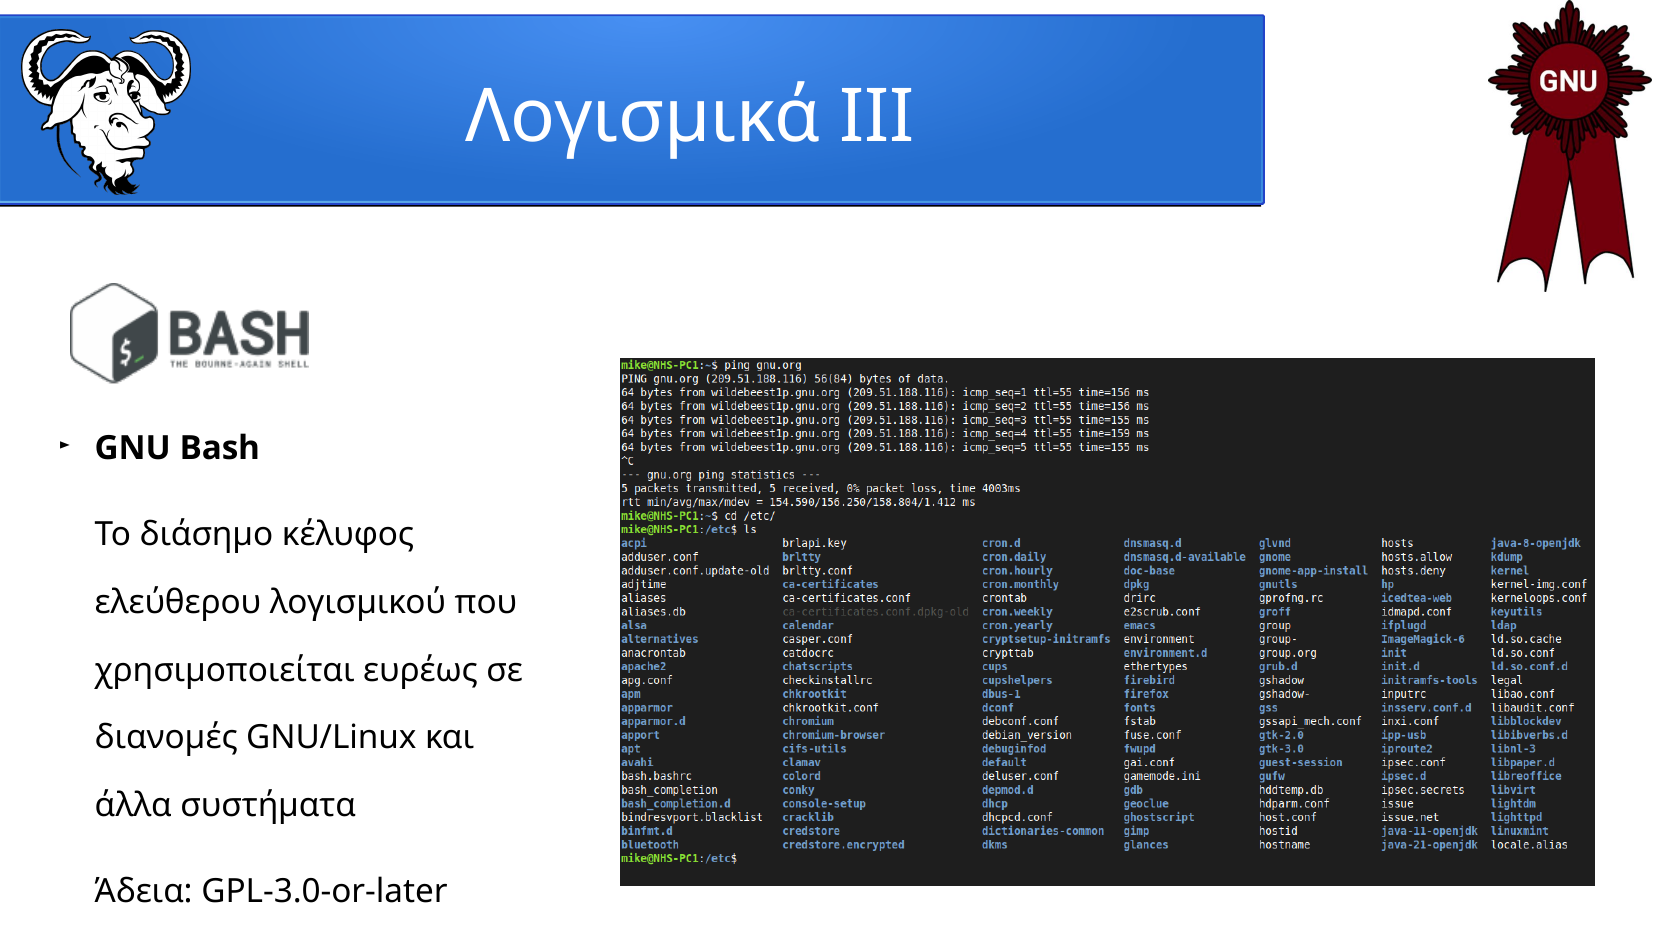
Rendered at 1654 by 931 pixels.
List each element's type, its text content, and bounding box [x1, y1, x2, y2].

title Λογισμικά III [146, 28, 1235, 196]
picture [21, 29, 191, 195]
picture [1488, 0, 1652, 292]
picture [70, 283, 309, 385]
picture [620, 358, 1595, 886]
text_box GNU Bash Το διάσημο κέλυφος ελεύθερου λογισμικού που χρησιμοποιείται ευρέως σε διανομές GNU/Linux και άλλα συστήματα Άδεια: GPL-3.0-or-later [59, 401, 556, 848]
